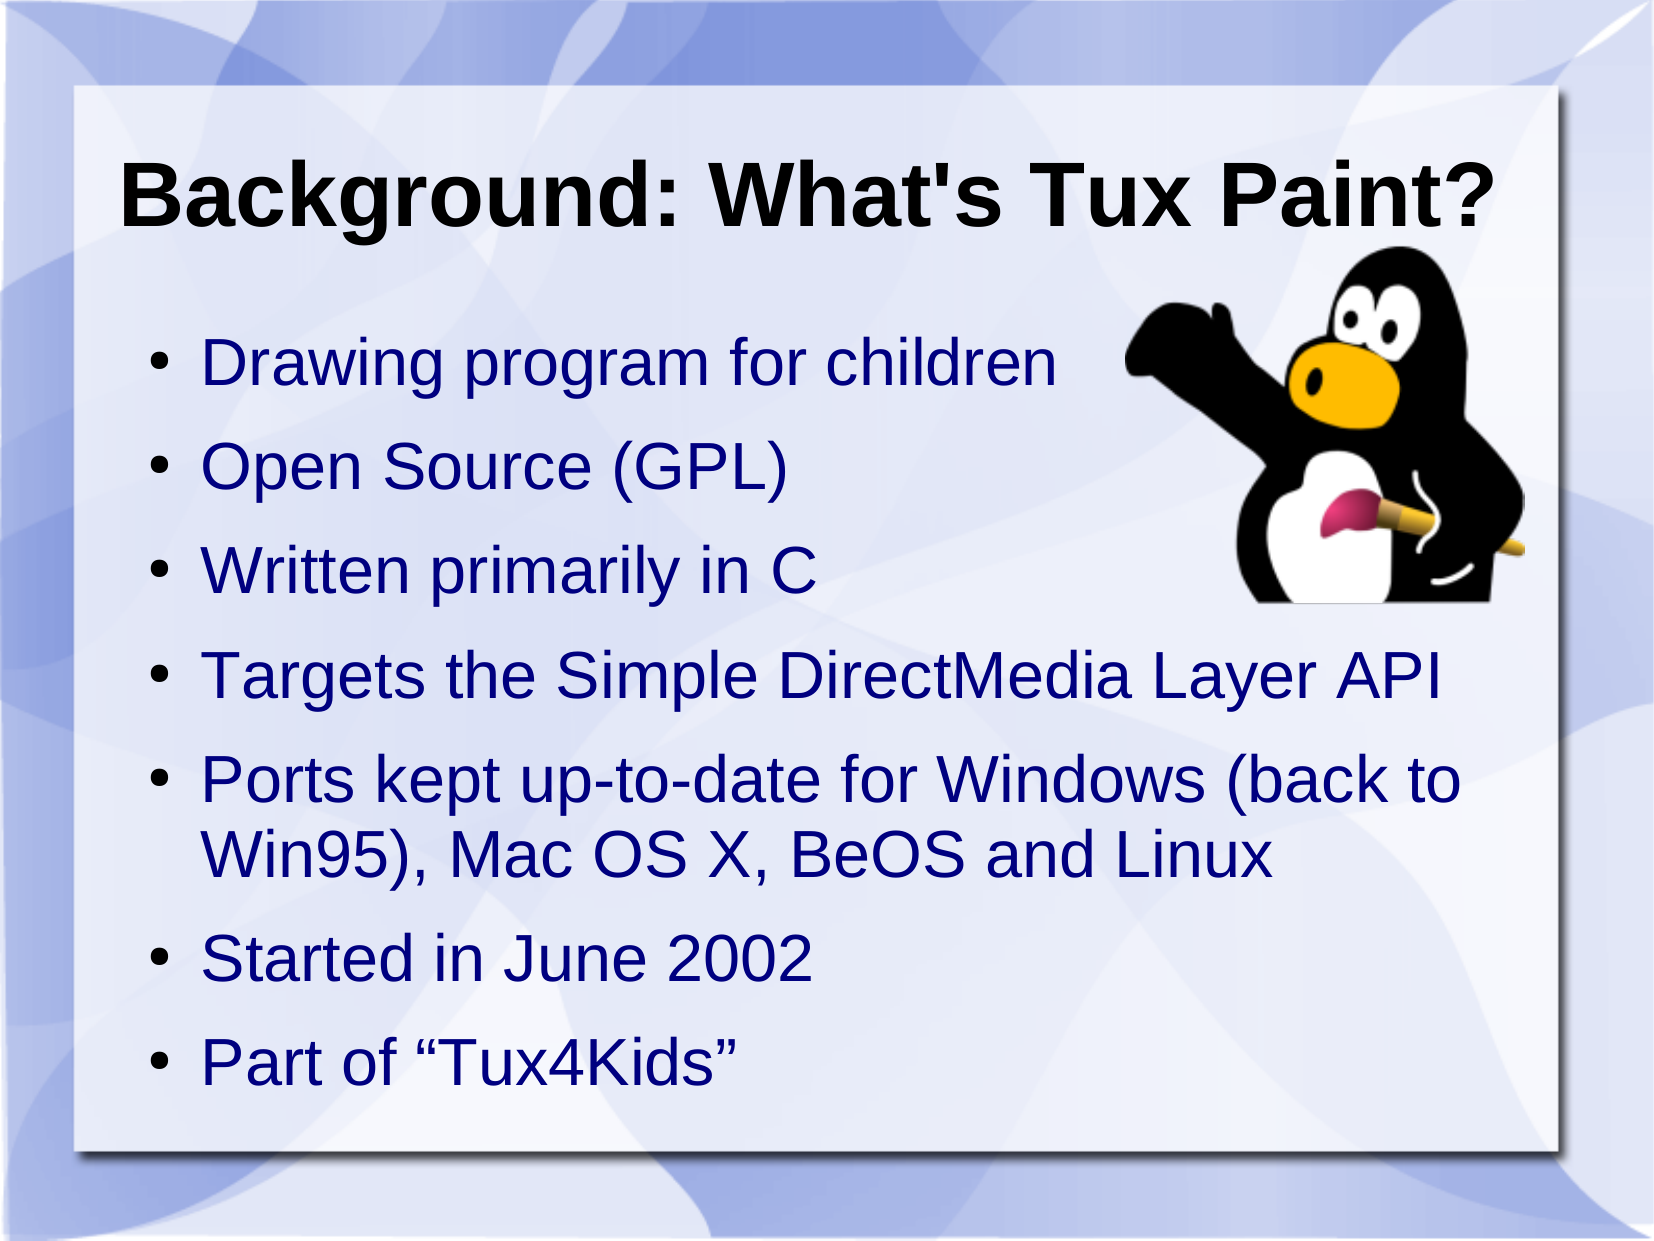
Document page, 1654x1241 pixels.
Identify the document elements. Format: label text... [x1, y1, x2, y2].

title Background: What's Tux Paint? [82, 98, 1536, 291]
picture [0, 0, 1654, 1241]
list Drawing program for children Open Source (GPL) Written primarily in C Targets the Simple DirectMedia Layer API Ports kept up-to-date for Windows (back to Win95), Mac OS X, BeOS and Linux Started in June 2002 Part of “Tux4Kids” [129, 324, 1489, 1129]
